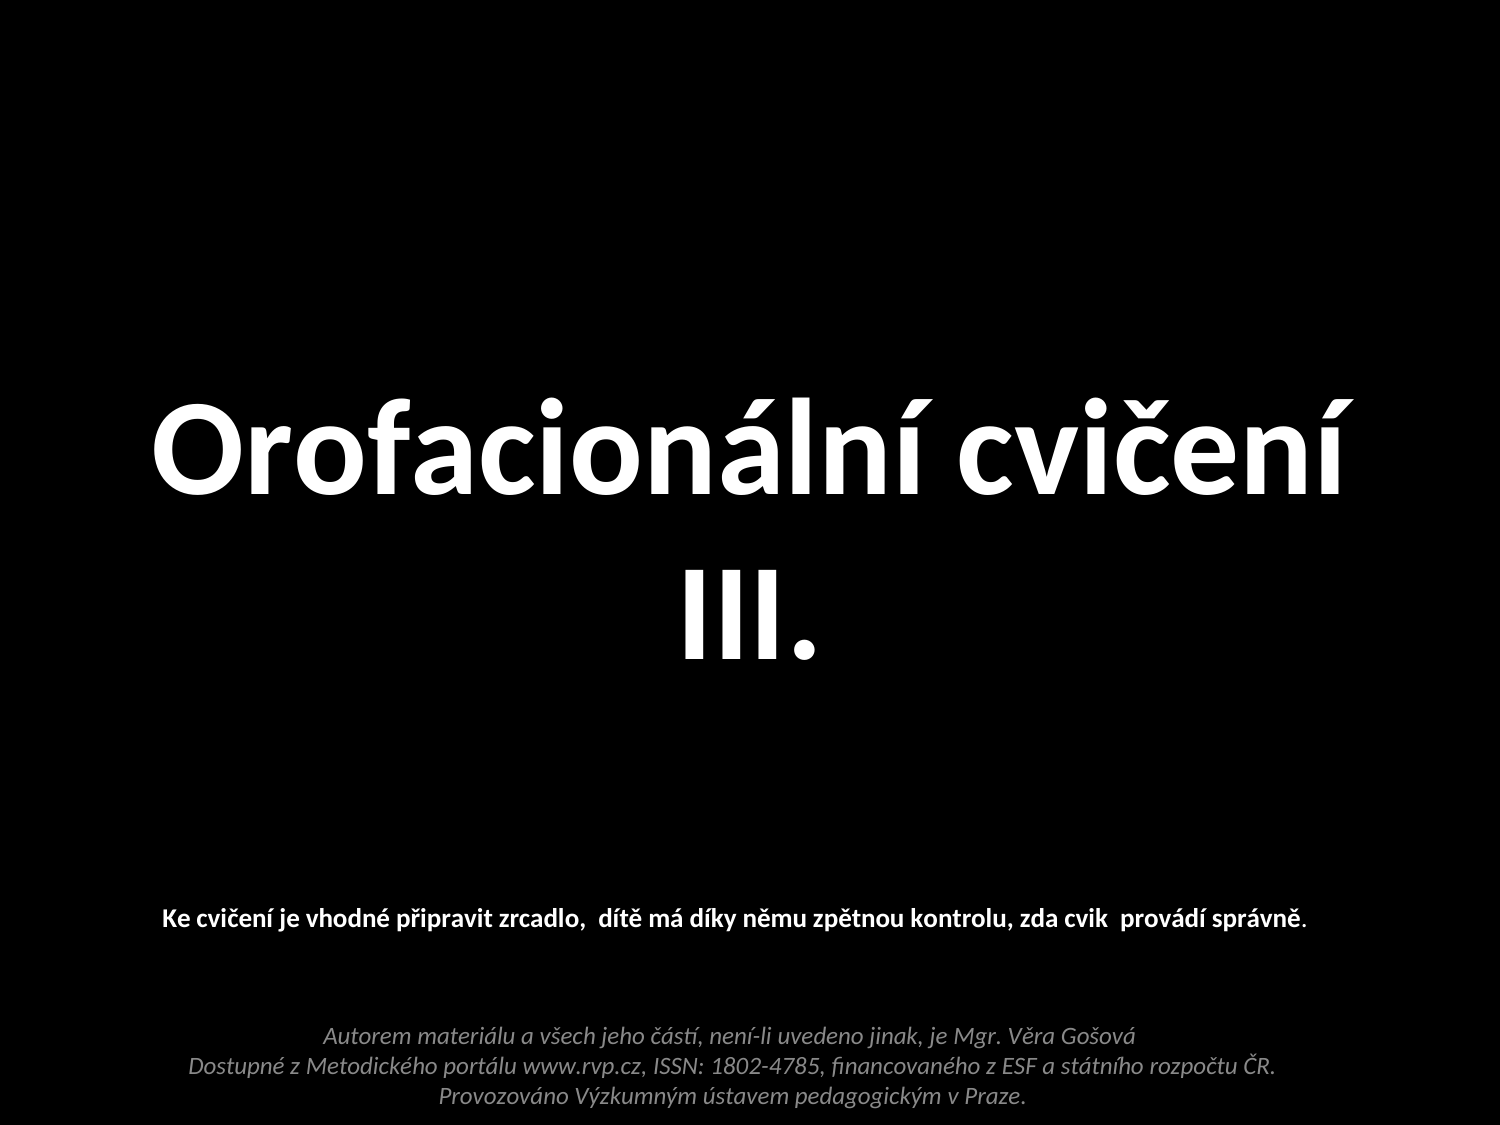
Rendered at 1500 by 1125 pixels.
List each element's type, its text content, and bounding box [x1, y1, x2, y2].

text_box Orofacionální cvičení III. [112, 349, 1388, 591]
text_box Autorem materiálu a všech jeho částí, není-li uvedeno jinak, je Mgr. Věra Gošová Dostupné z Metodického portálu www.rvp.cz, ISSN: 1802-4785, financovaného z ESF a státního rozpočtu ČR. Provozováno Výzkumným ústavem pedagogickým v Praze. [112, 1034, 1355, 1095]
text_box Ke cvičení je vhodné připravit zrcadlo, dítě má díky němu zpětnou kontrolu, zda cvik provádí správně. [147, 893, 1383, 942]
